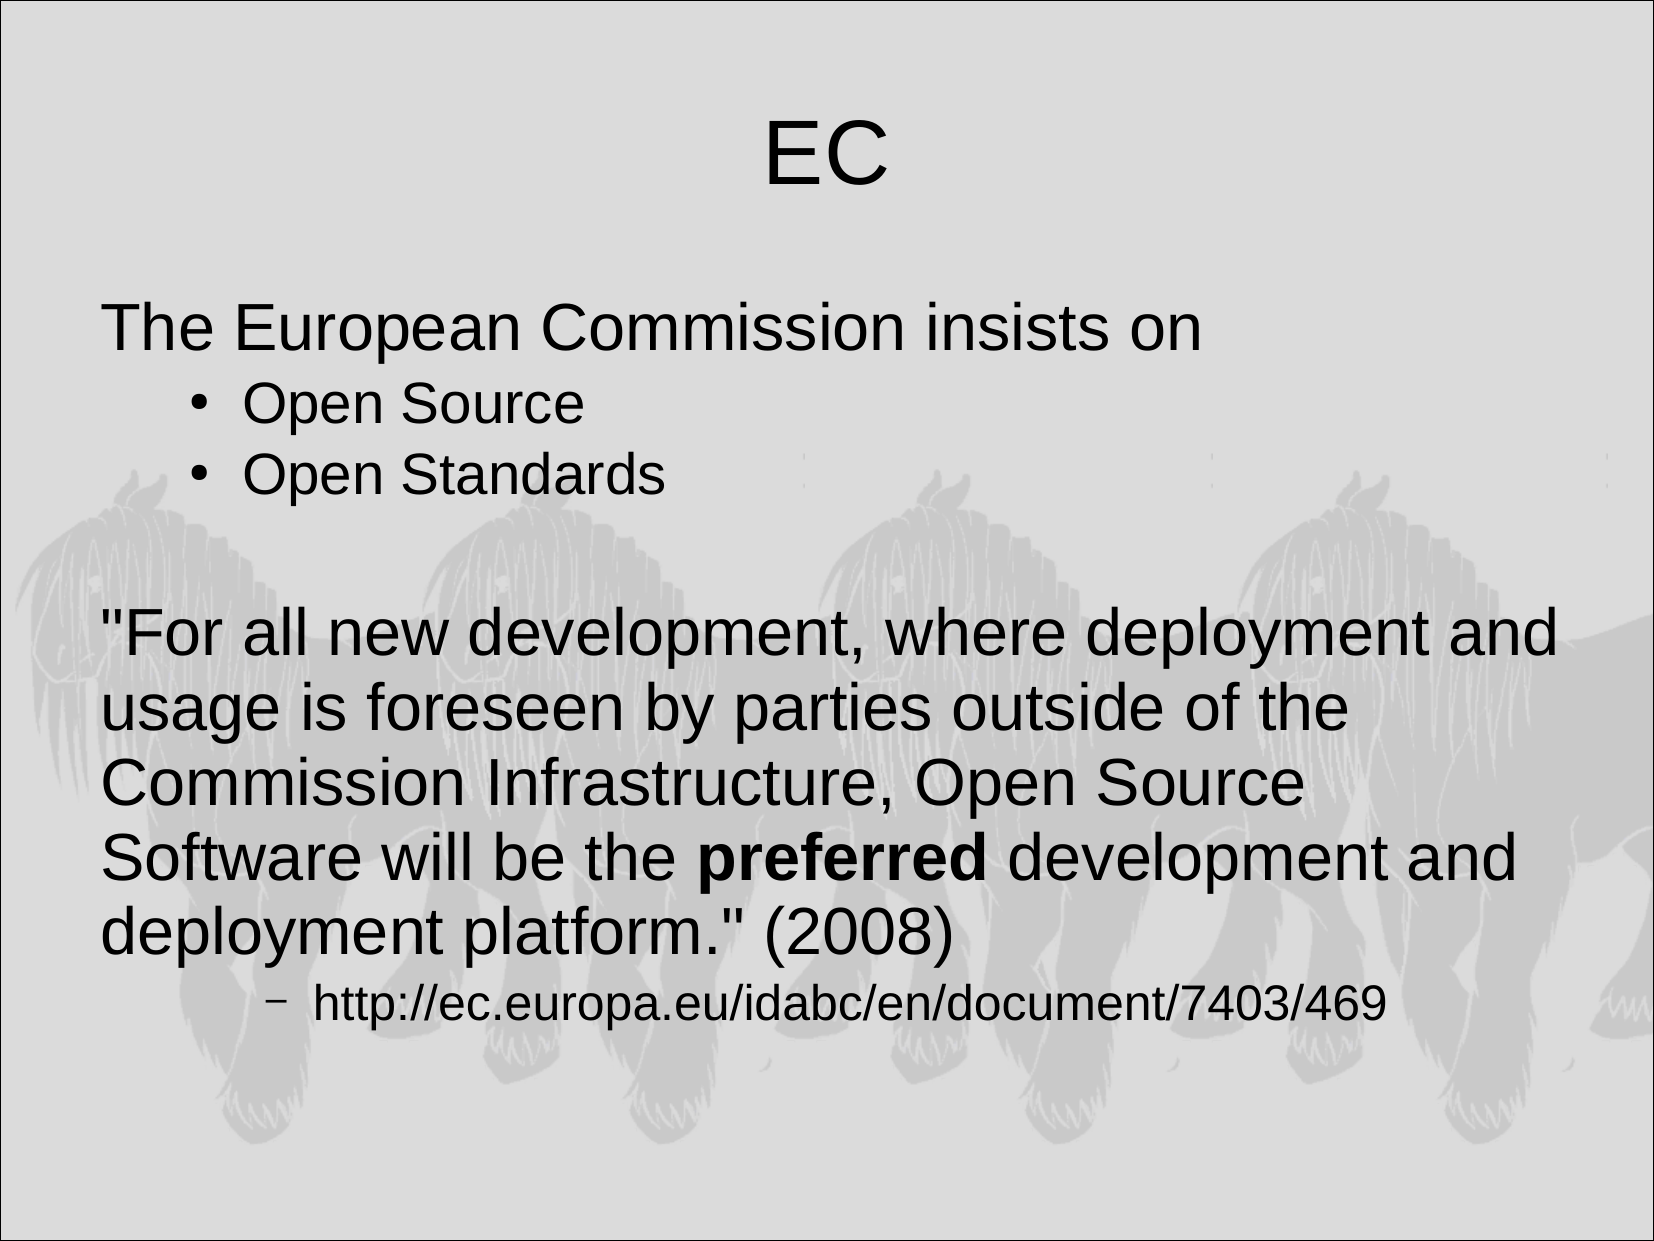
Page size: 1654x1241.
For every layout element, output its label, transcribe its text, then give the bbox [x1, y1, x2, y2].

list The European Commission insists on Open Source Open Standards "For all new development, where deployment and usage is foreseen by parties outside of the Commission Infrastructure, Open Source Software will be the preferred development and deployment platform." (2008) http://ec.europa.eu/idabc/en/document/7403/469 [82, 290, 1571, 1113]
title EC [82, 49, 1571, 257]
